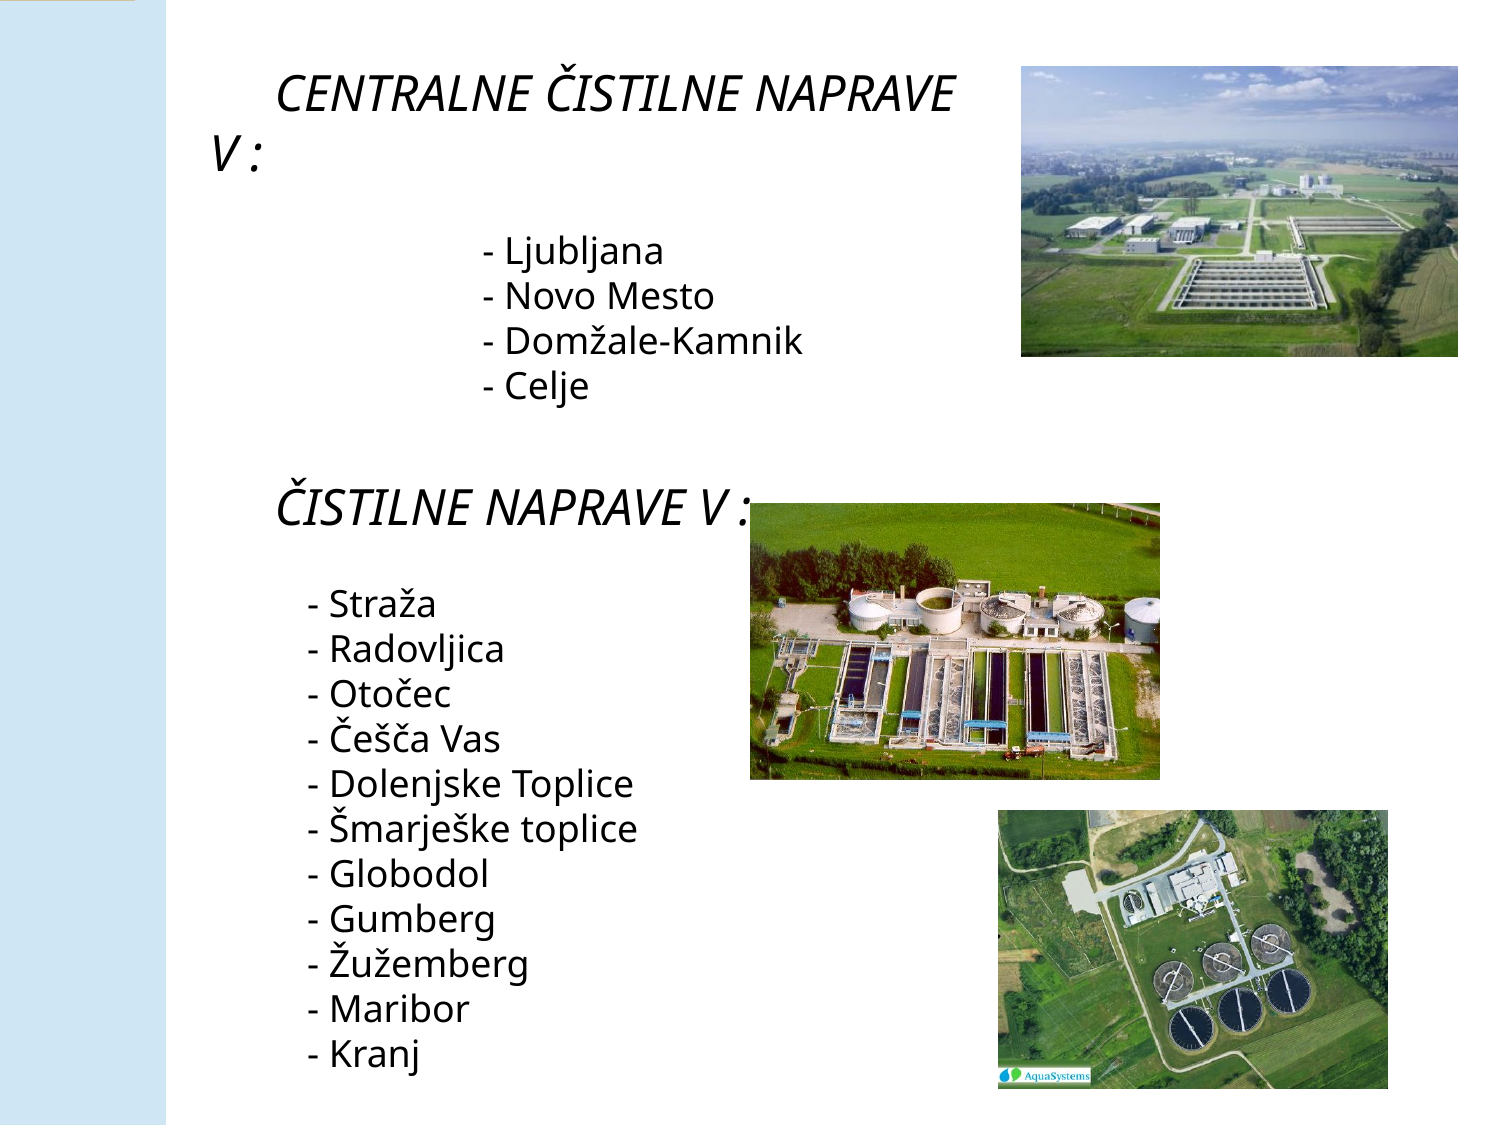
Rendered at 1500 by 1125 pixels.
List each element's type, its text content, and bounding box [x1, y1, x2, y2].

text_box CENTRALNE ČISTILNE NAPRAVE V : - Ljubljana - Novo Mesto - Domžale-Kamnik - Celje [194, 54, 998, 415]
picture [750, 503, 1160, 780]
picture [998, 810, 1388, 1089]
picture [1021, 66, 1458, 357]
text_box ČISTILNE NAPRAVE V : - Straža - Radovljica - Otočec - Češča Vas - Dolenjske Toplice - Šmarješke toplice - Globodol - Gumberg - Žužemberg - Maribor - Kranj [194, 467, 1058, 1083]
